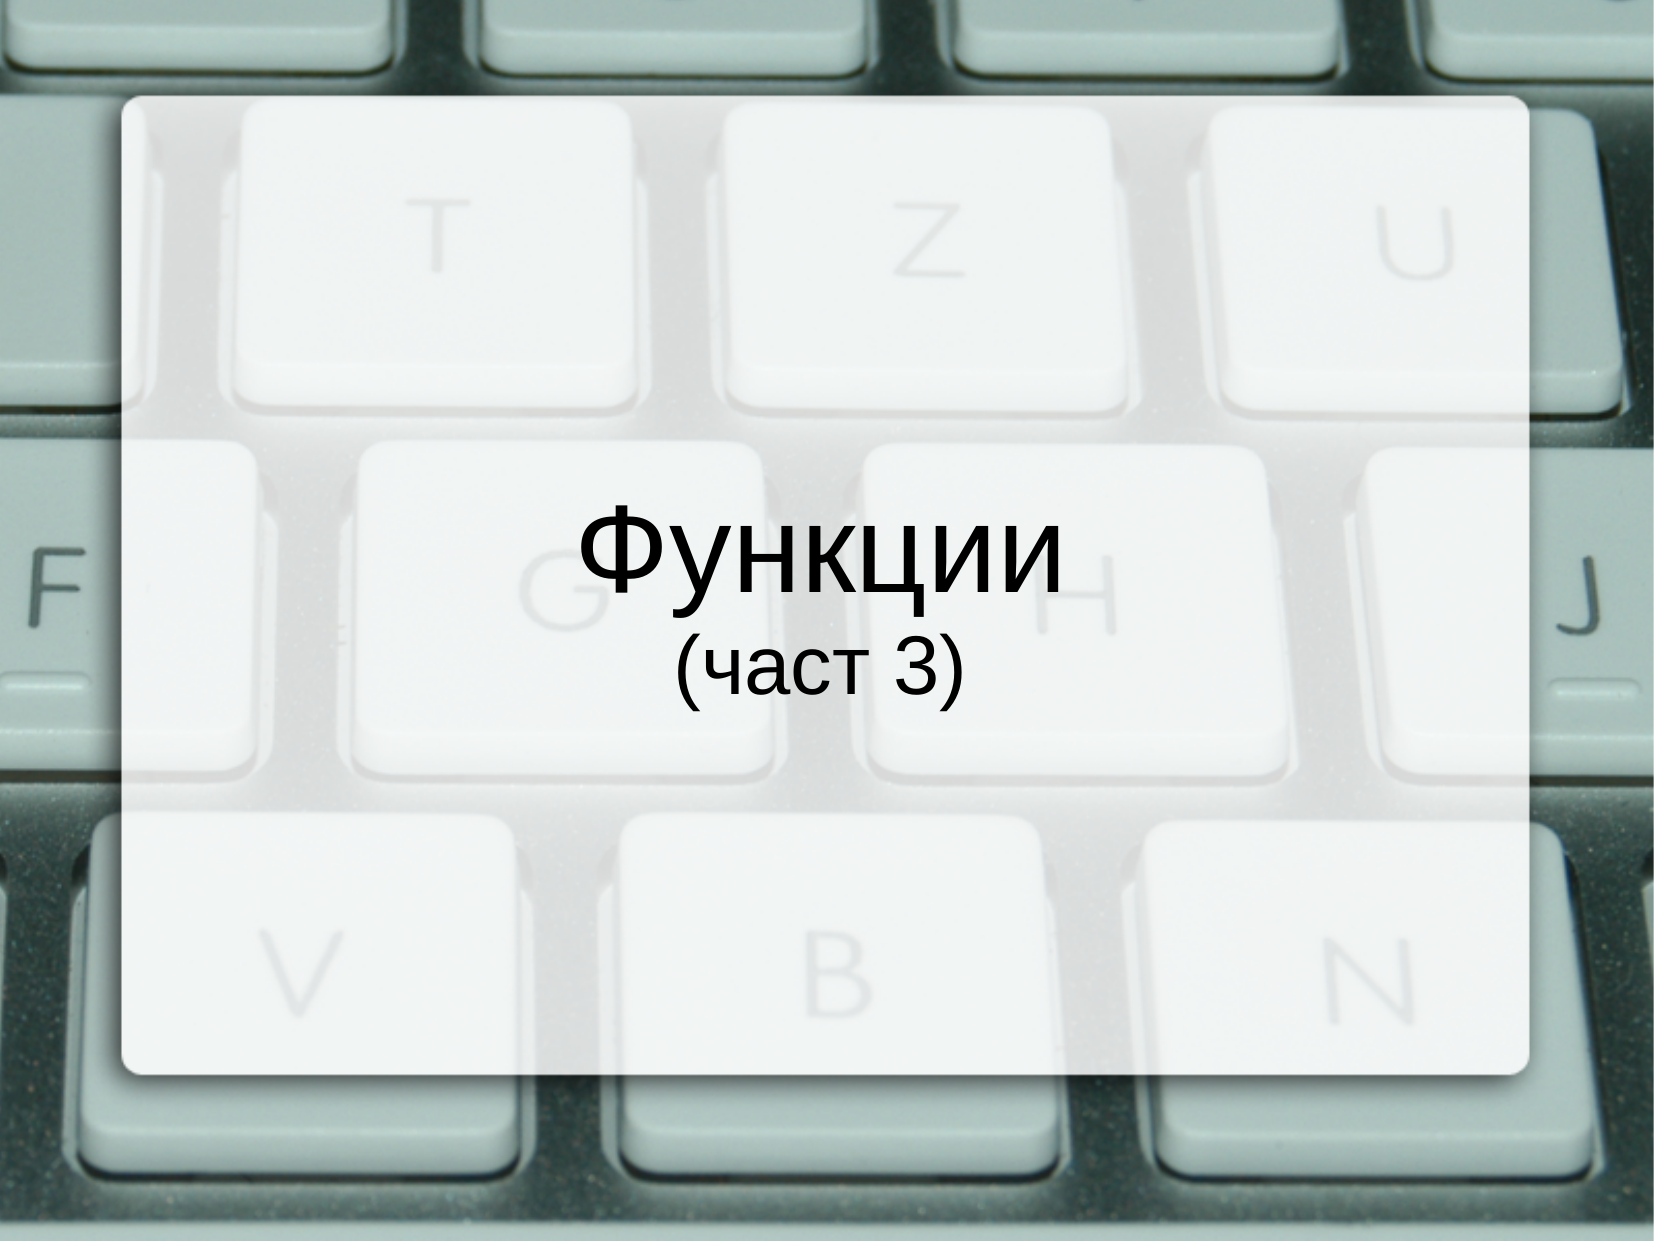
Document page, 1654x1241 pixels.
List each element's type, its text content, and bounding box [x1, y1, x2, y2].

picture [0, 0, 1654, 1241]
subtitle Функции (част 3) [135, 117, 1506, 1074]
